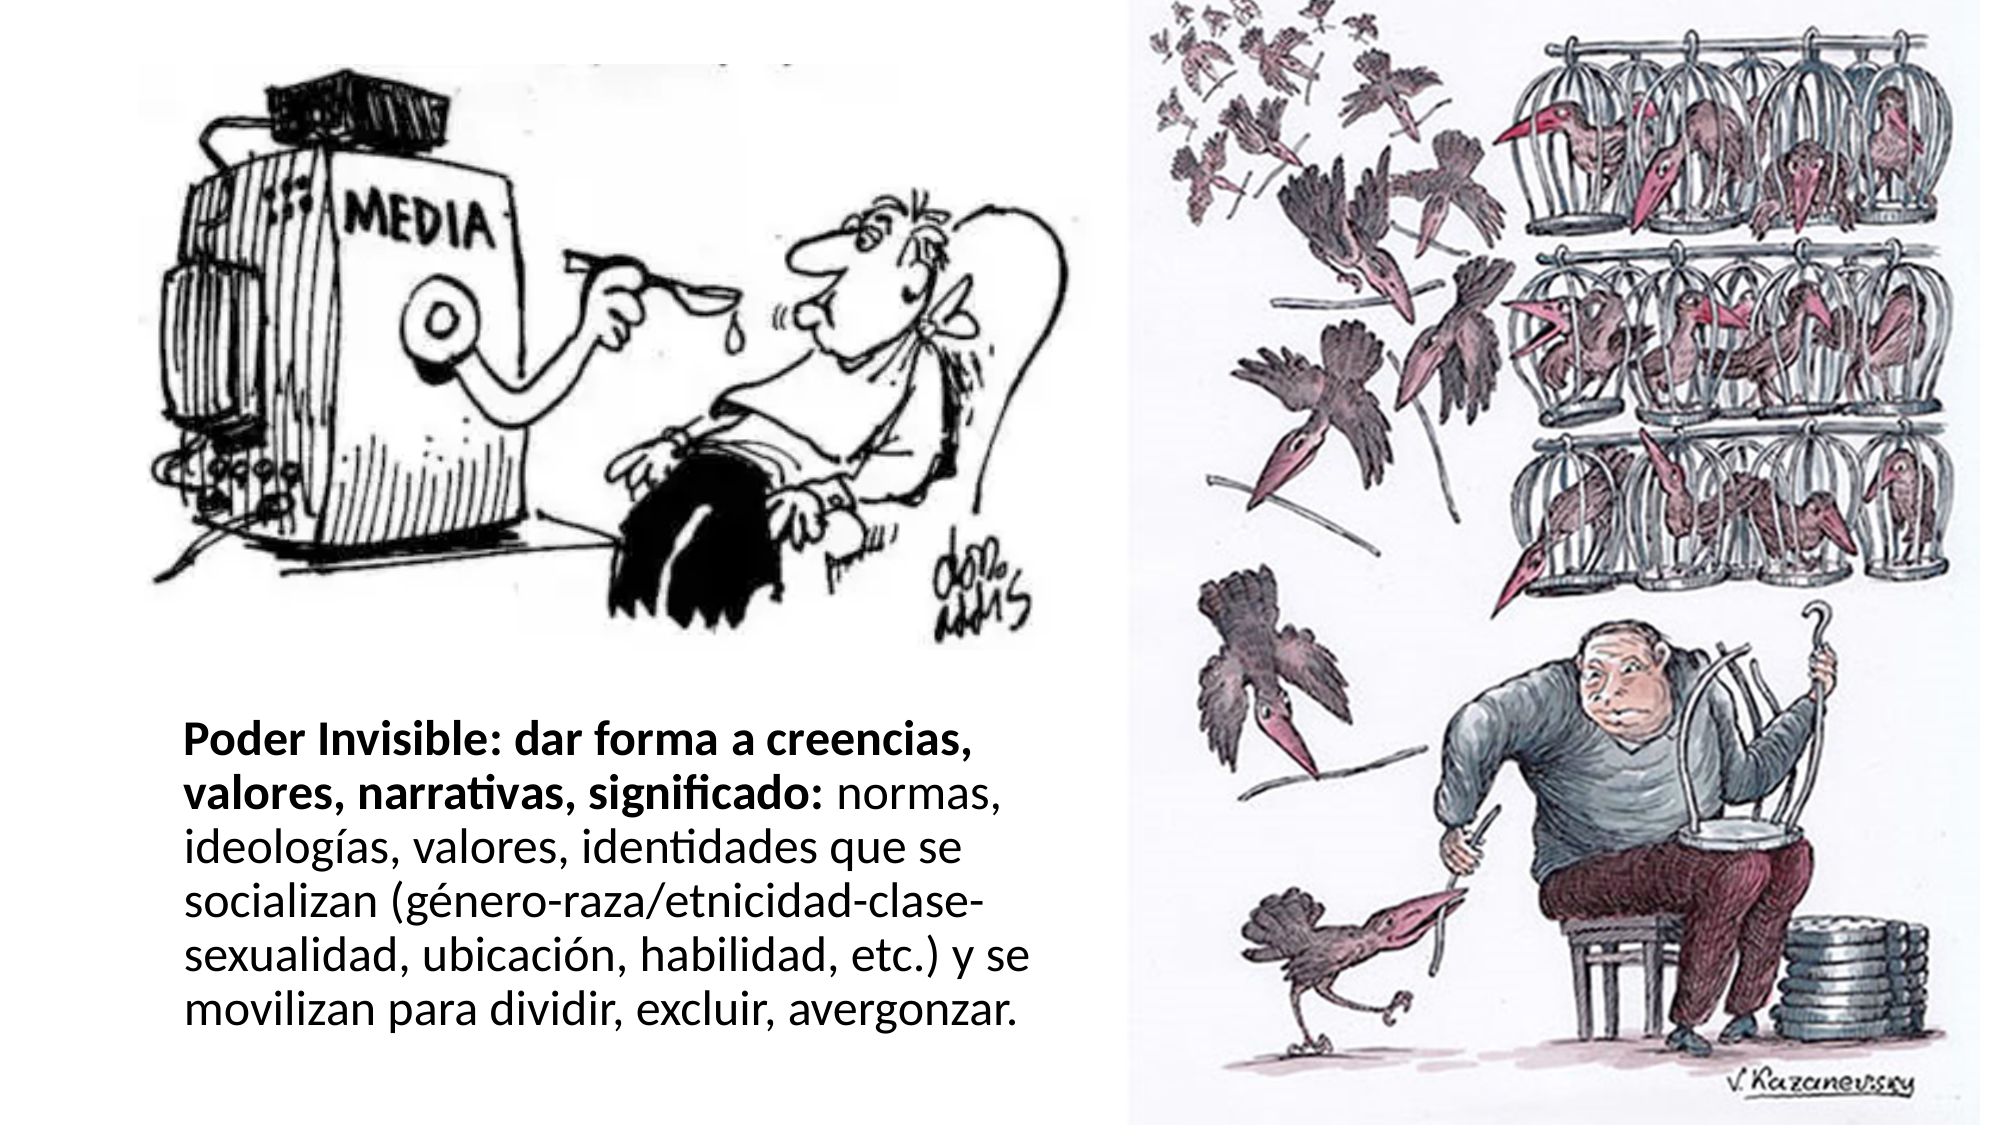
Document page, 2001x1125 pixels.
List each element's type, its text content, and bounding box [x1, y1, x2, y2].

picture [1126, 0, 1980, 1125]
picture [138, 64, 1114, 650]
title Poder Invisible: dar forma a creencias, valores, narrativas, significado: normas, ideologías, valores, identidades que se socializan (género-raza/etnicidad-clase-sexualidad, ubicación, habilidad, etc.) y se movilizan para dividir, excluir, avergonzar. [169, 668, 1075, 1080]
